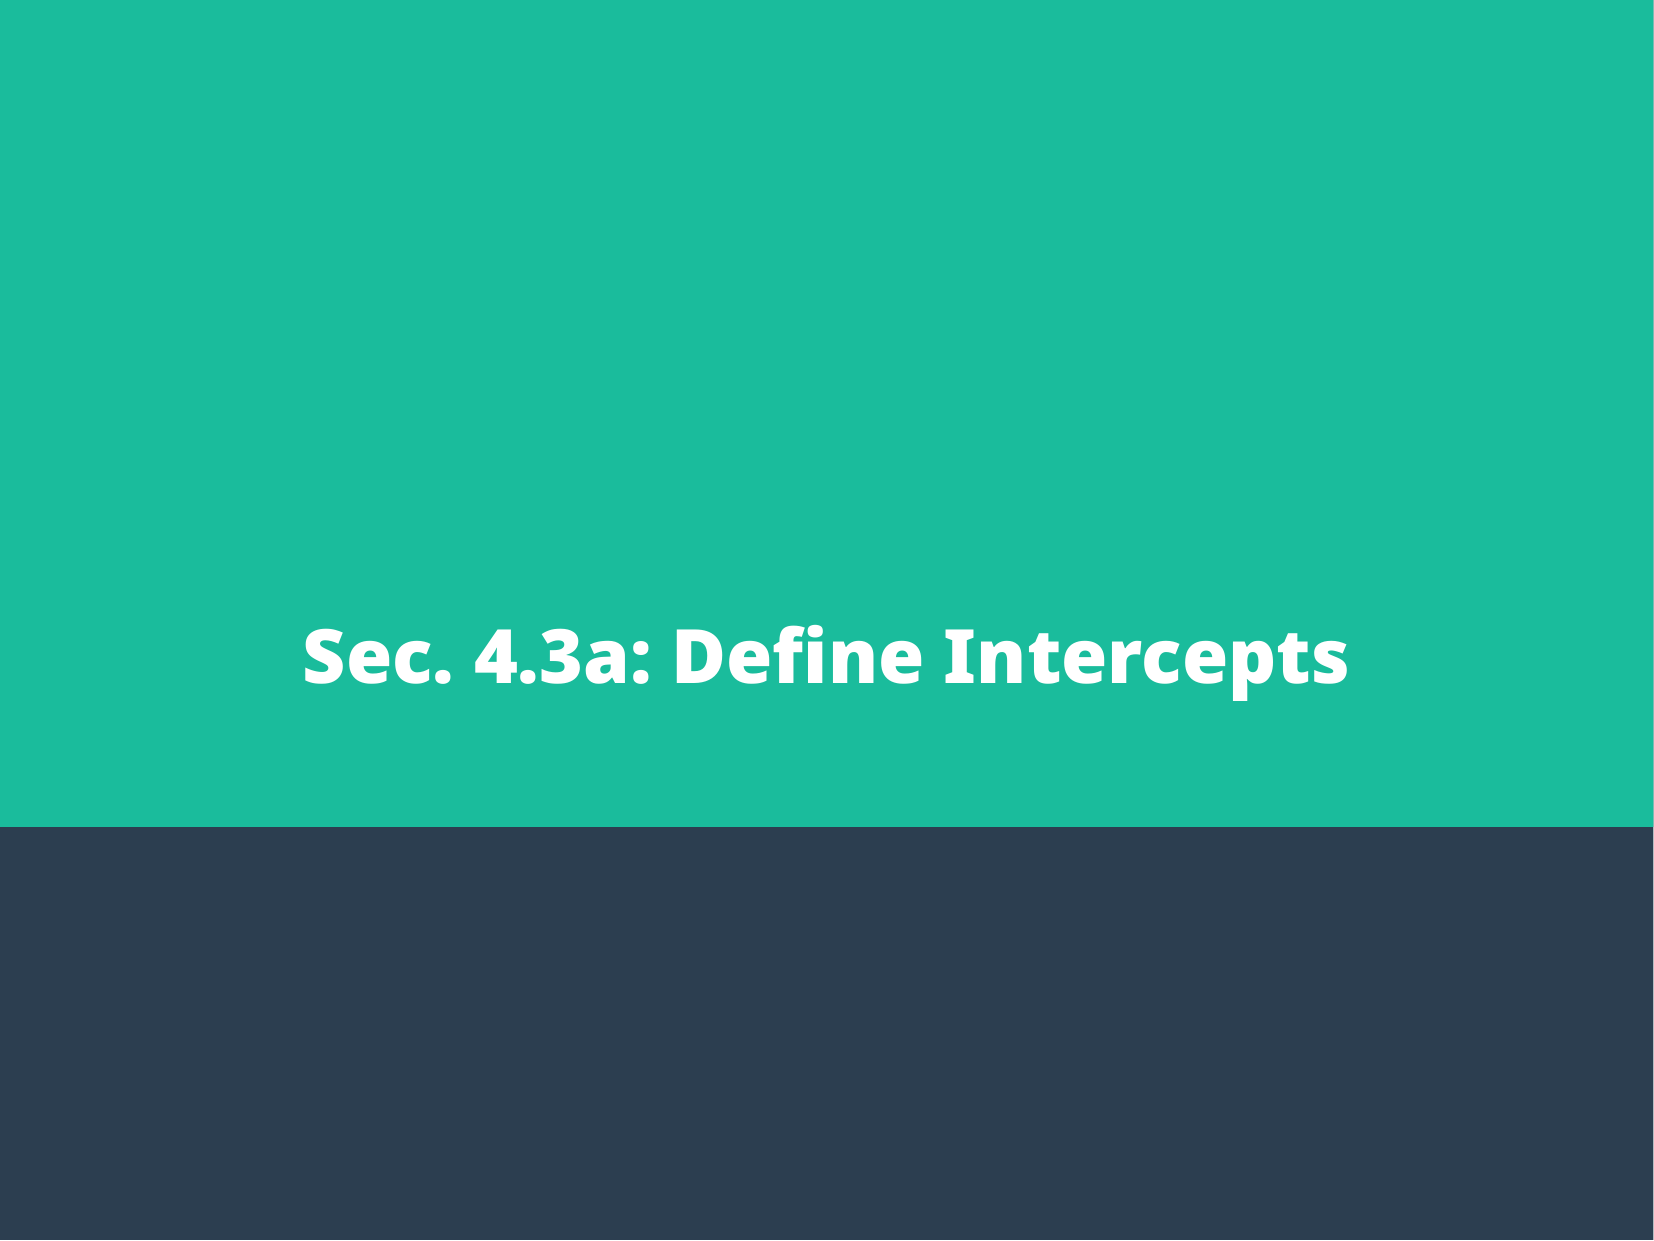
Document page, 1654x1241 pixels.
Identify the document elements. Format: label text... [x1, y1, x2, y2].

title Sec. 4.3a: Define Intercepts [59, 480, 1595, 778]
